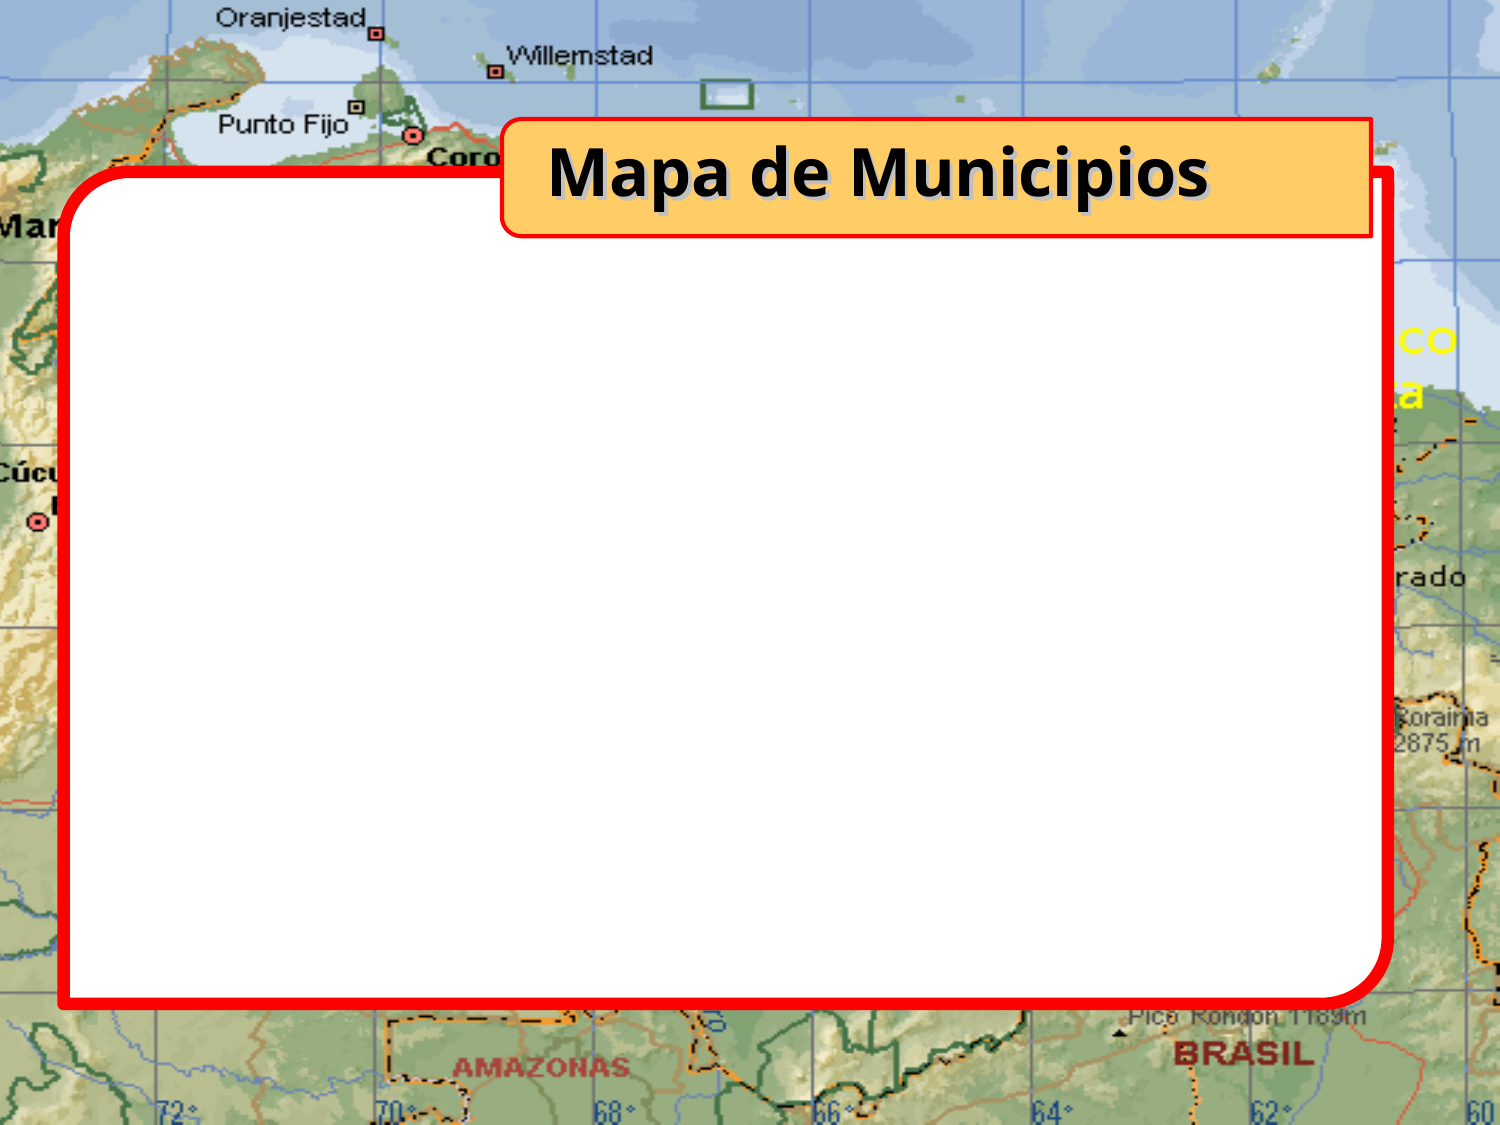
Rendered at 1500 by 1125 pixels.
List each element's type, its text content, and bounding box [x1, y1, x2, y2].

picture [0, 0, 1500, 1125]
text_box [63, 119, 1388, 1004]
text_box Mapa de Municipios [531, 118, 1418, 211]
